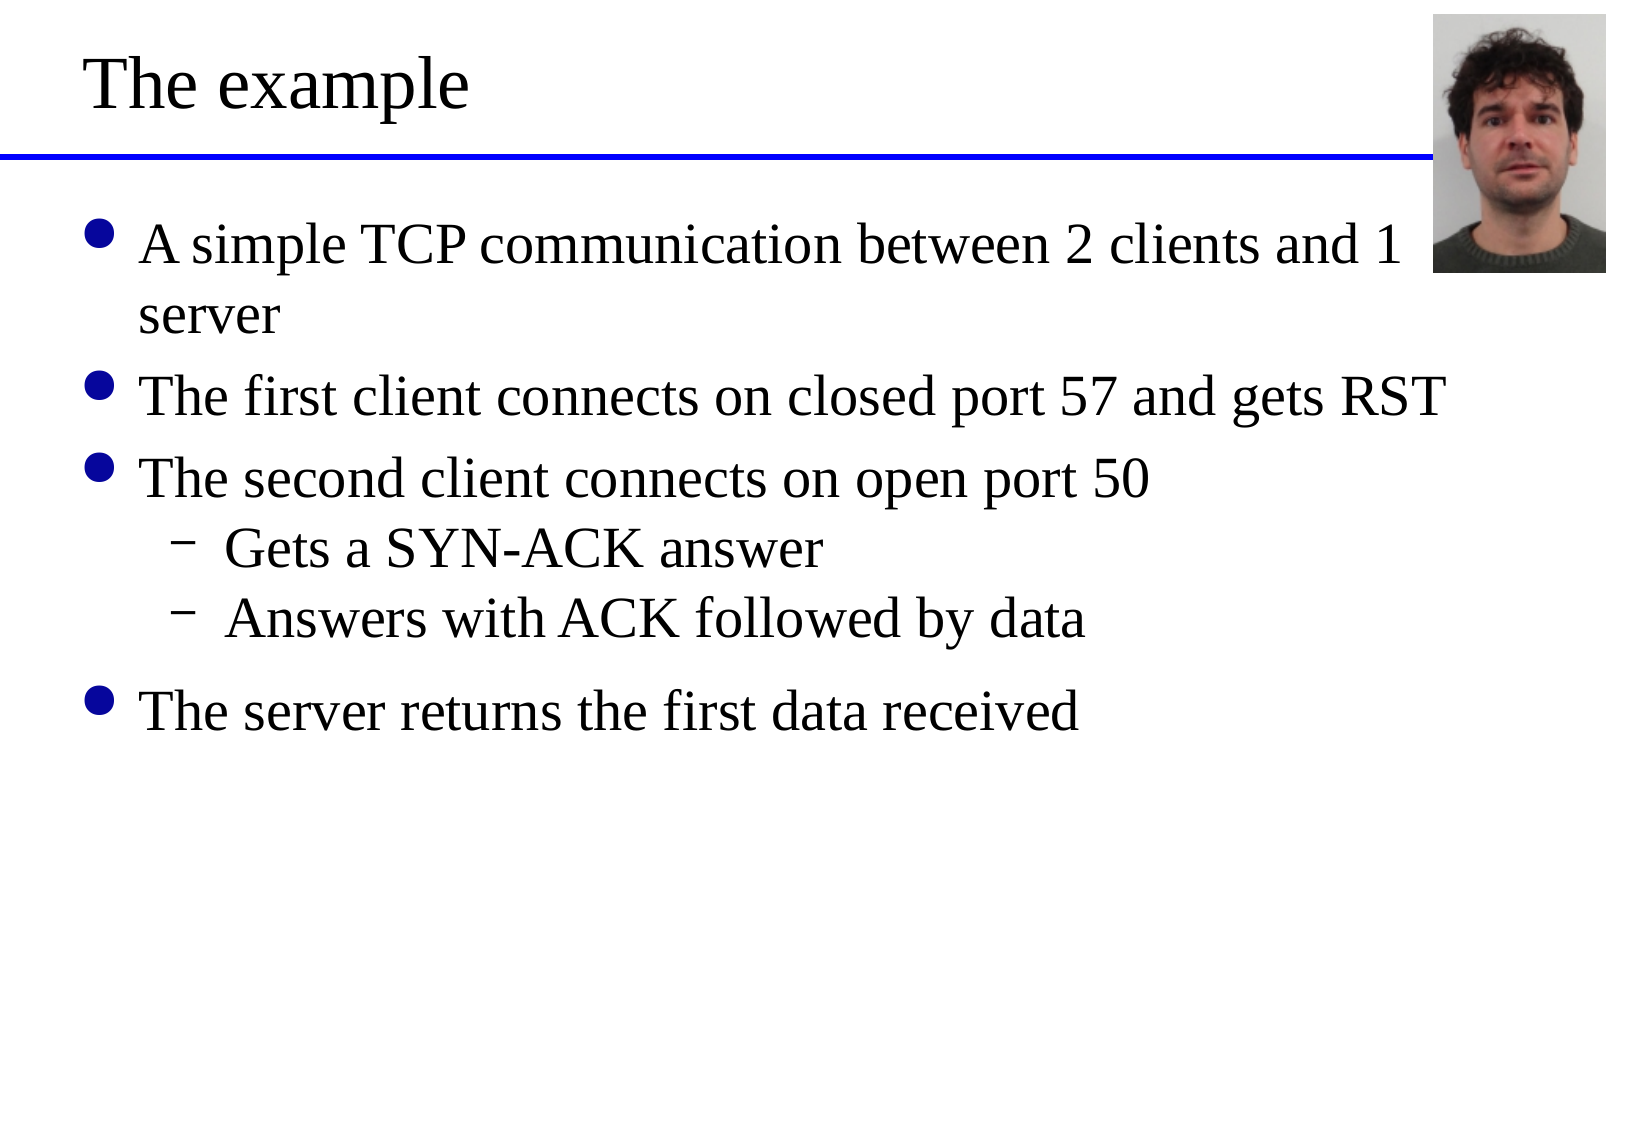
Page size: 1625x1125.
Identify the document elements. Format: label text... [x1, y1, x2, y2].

picture [1433, 14, 1606, 273]
list A simple TCP communication between 2 clients and 1 server The first client connects on closed port 57 and gets RST The second client connects on open port 50 Gets a SYN-ACK answer Answers with ACK followed by data The server returns the first data received [67, 198, 1478, 1061]
title The example [67, 27, 1433, 131]
